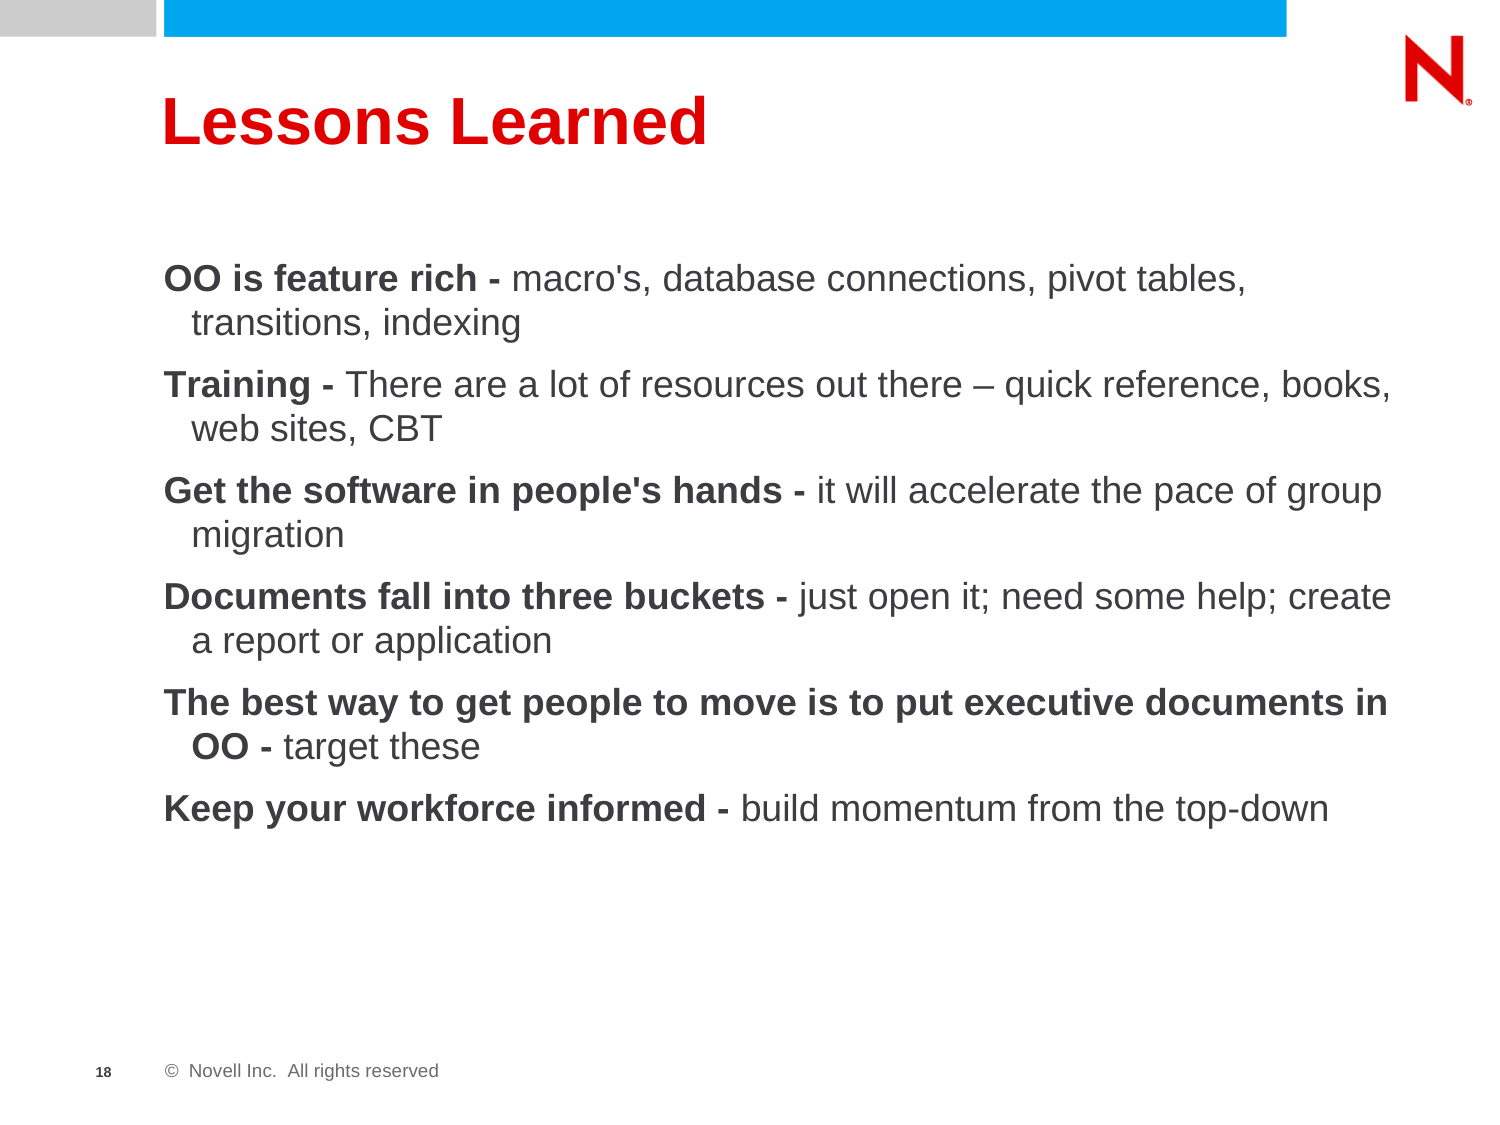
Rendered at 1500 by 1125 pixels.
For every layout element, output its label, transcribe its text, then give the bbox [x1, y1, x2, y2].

title Lessons Learned [161, 41, 1383, 205]
list OO is feature rich - macro's, database connections, pivot tables, transitions, indexing Training - There are a lot of resources out there – quick reference, books, web sites, CBT Get the software in people's hands - it will accelerate the pace of group migration Documents fall into three buckets - just open it; need some help; create a report or application The best way to get people to move is to put executive documents in OO - target these Keep your workforce informed - build momentum from the top-down [163, 254, 1404, 986]
picture [1403, 32, 1473, 107]
